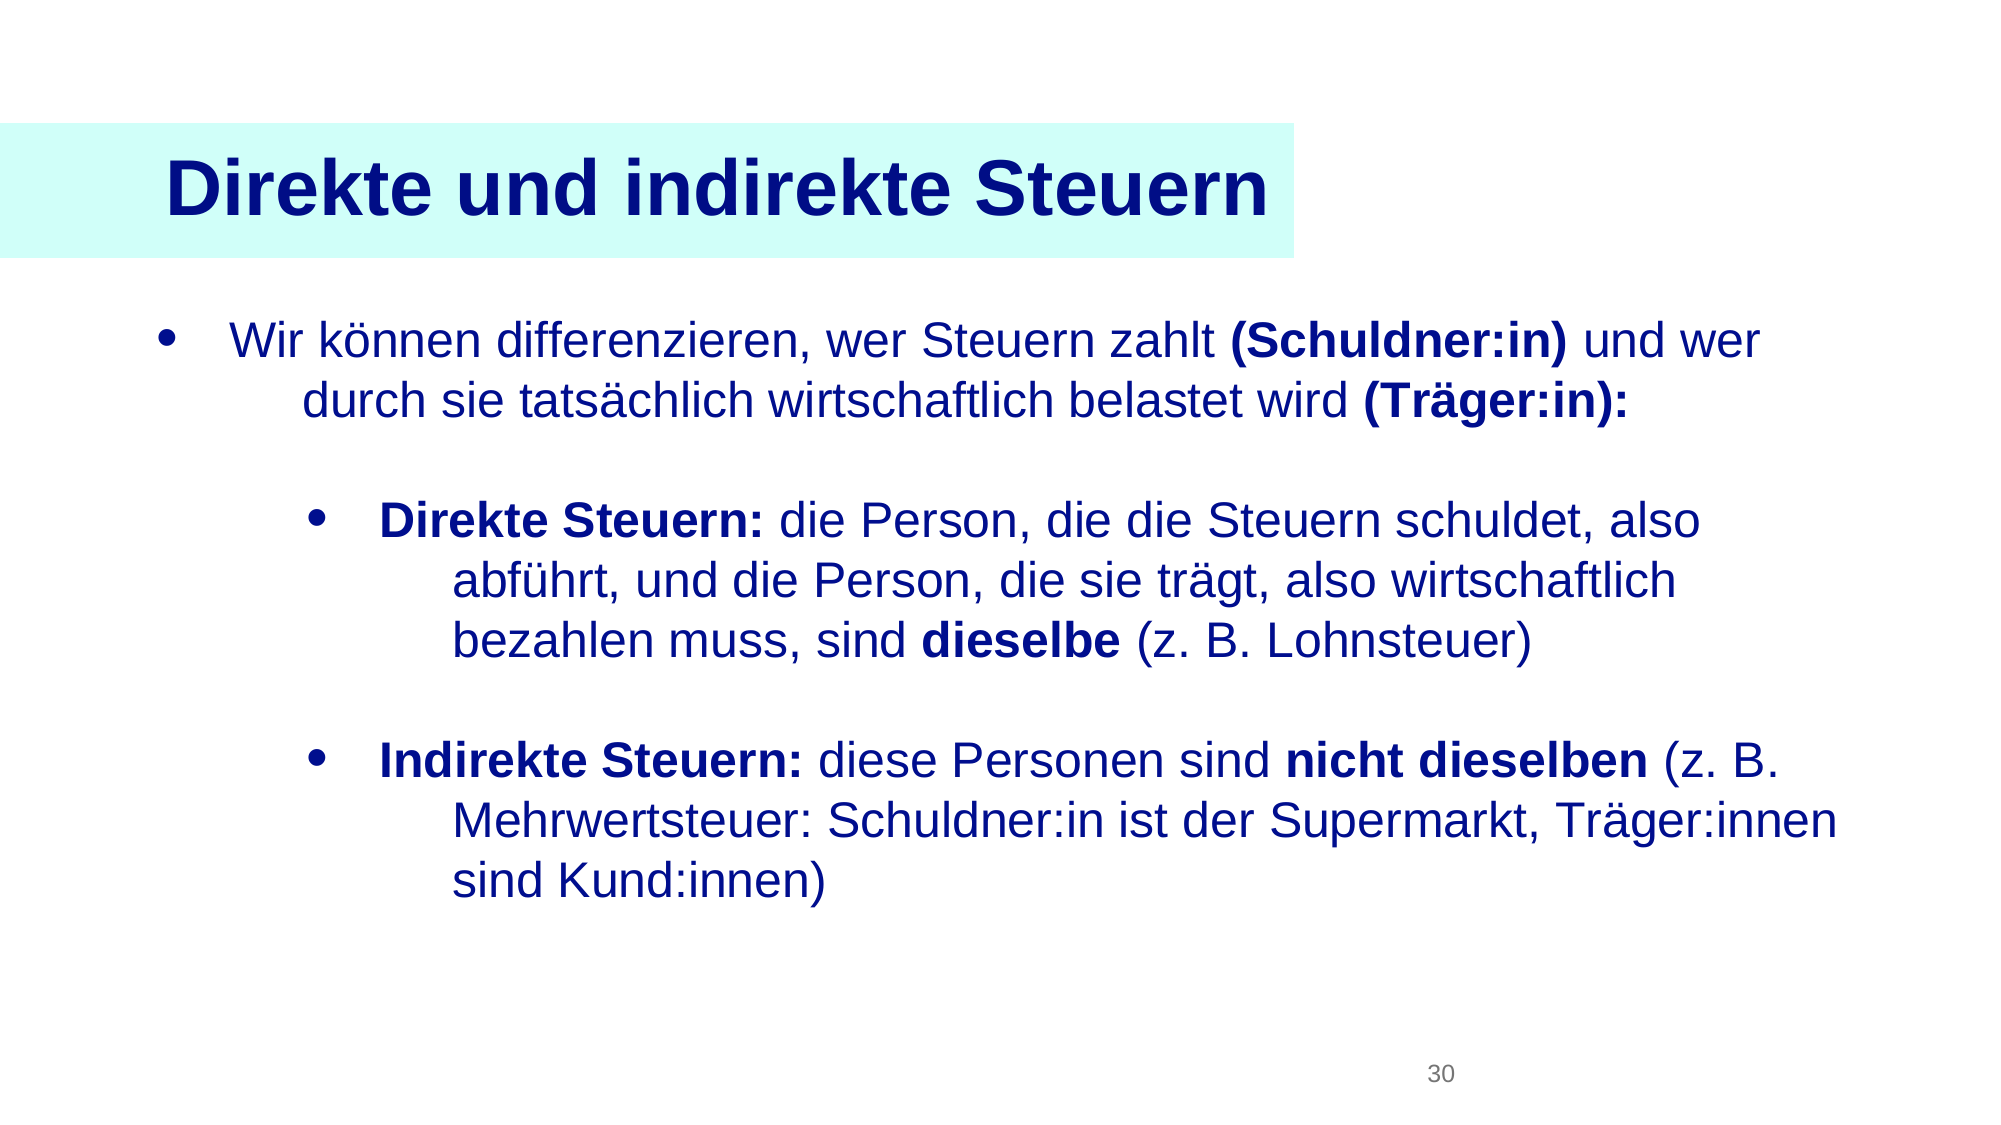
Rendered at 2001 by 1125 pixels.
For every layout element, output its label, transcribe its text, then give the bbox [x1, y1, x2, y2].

list Wir können differenzieren, wer Steuern zahlt (Schuldner:in) und wer durch sie tatsächlich wirtschaftlich belastet wird (Träger:in): Direkte Steuern: die Person, die die Steuern schuldet, also abführt, und die Person, die sie trägt, also wirtschaftlich bezahlen muss, sind dieselbe (z. B. Lohnsteuer) Indirekte Steuern: diese Personen sind nicht dieselben (z. B. Mehrwertsteuer: Schuldner:in ist der Supermarkt, Träger:innen sind Kund:innen) [137, 299, 1893, 1065]
list Direkte und indirekte Steuern [150, 126, 1288, 255]
